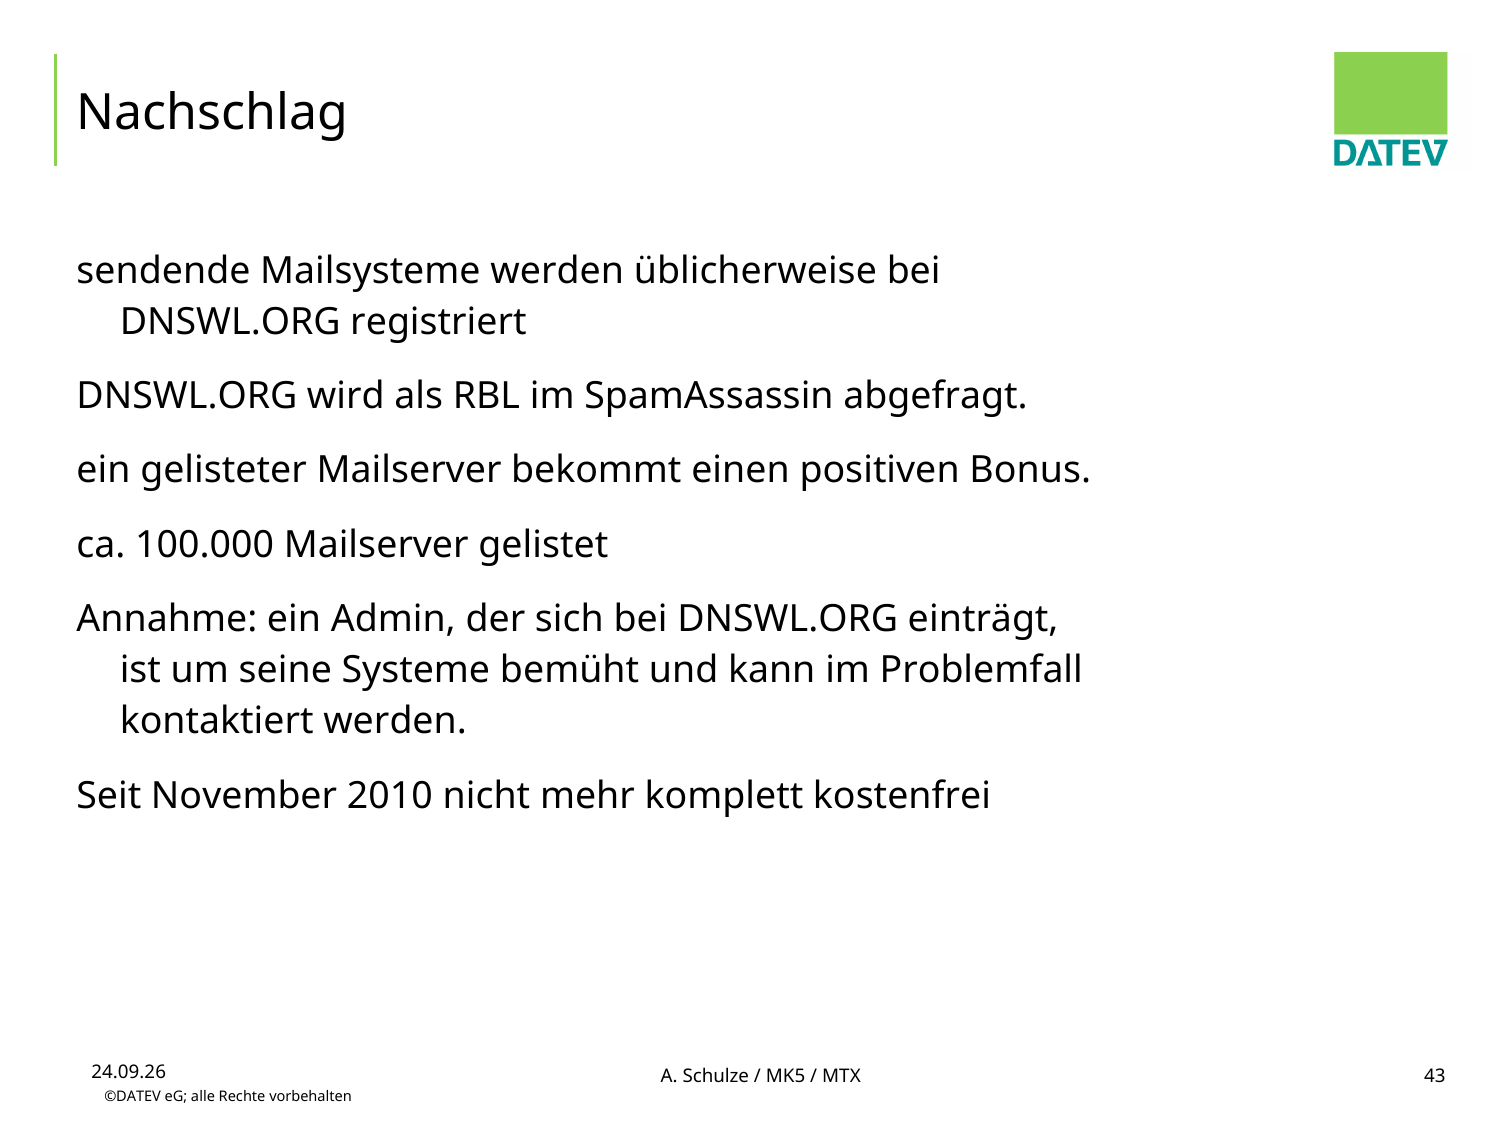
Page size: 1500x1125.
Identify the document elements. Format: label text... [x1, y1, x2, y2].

title Nachschlag [76, 46, 1235, 174]
picture [1333, 52, 1478, 173]
list sendende Mailsysteme werden üblicherweise bei DNSWL.ORG registriert DNSWL.ORG wird als RBL im SpamAssassin abgefragt. ein gelisteter Mailserver bekommt einen positiven Bonus. ca. 100.000 Mailserver gelistet Annahme: ein Admin, der sich bei DNSWL.ORG einträgt, ist um seine Systeme bemüht und kann im Problemfall kontaktiert werden. Seit November 2010 nicht mehr komplett kostenfrei [76, 243, 1447, 1026]
